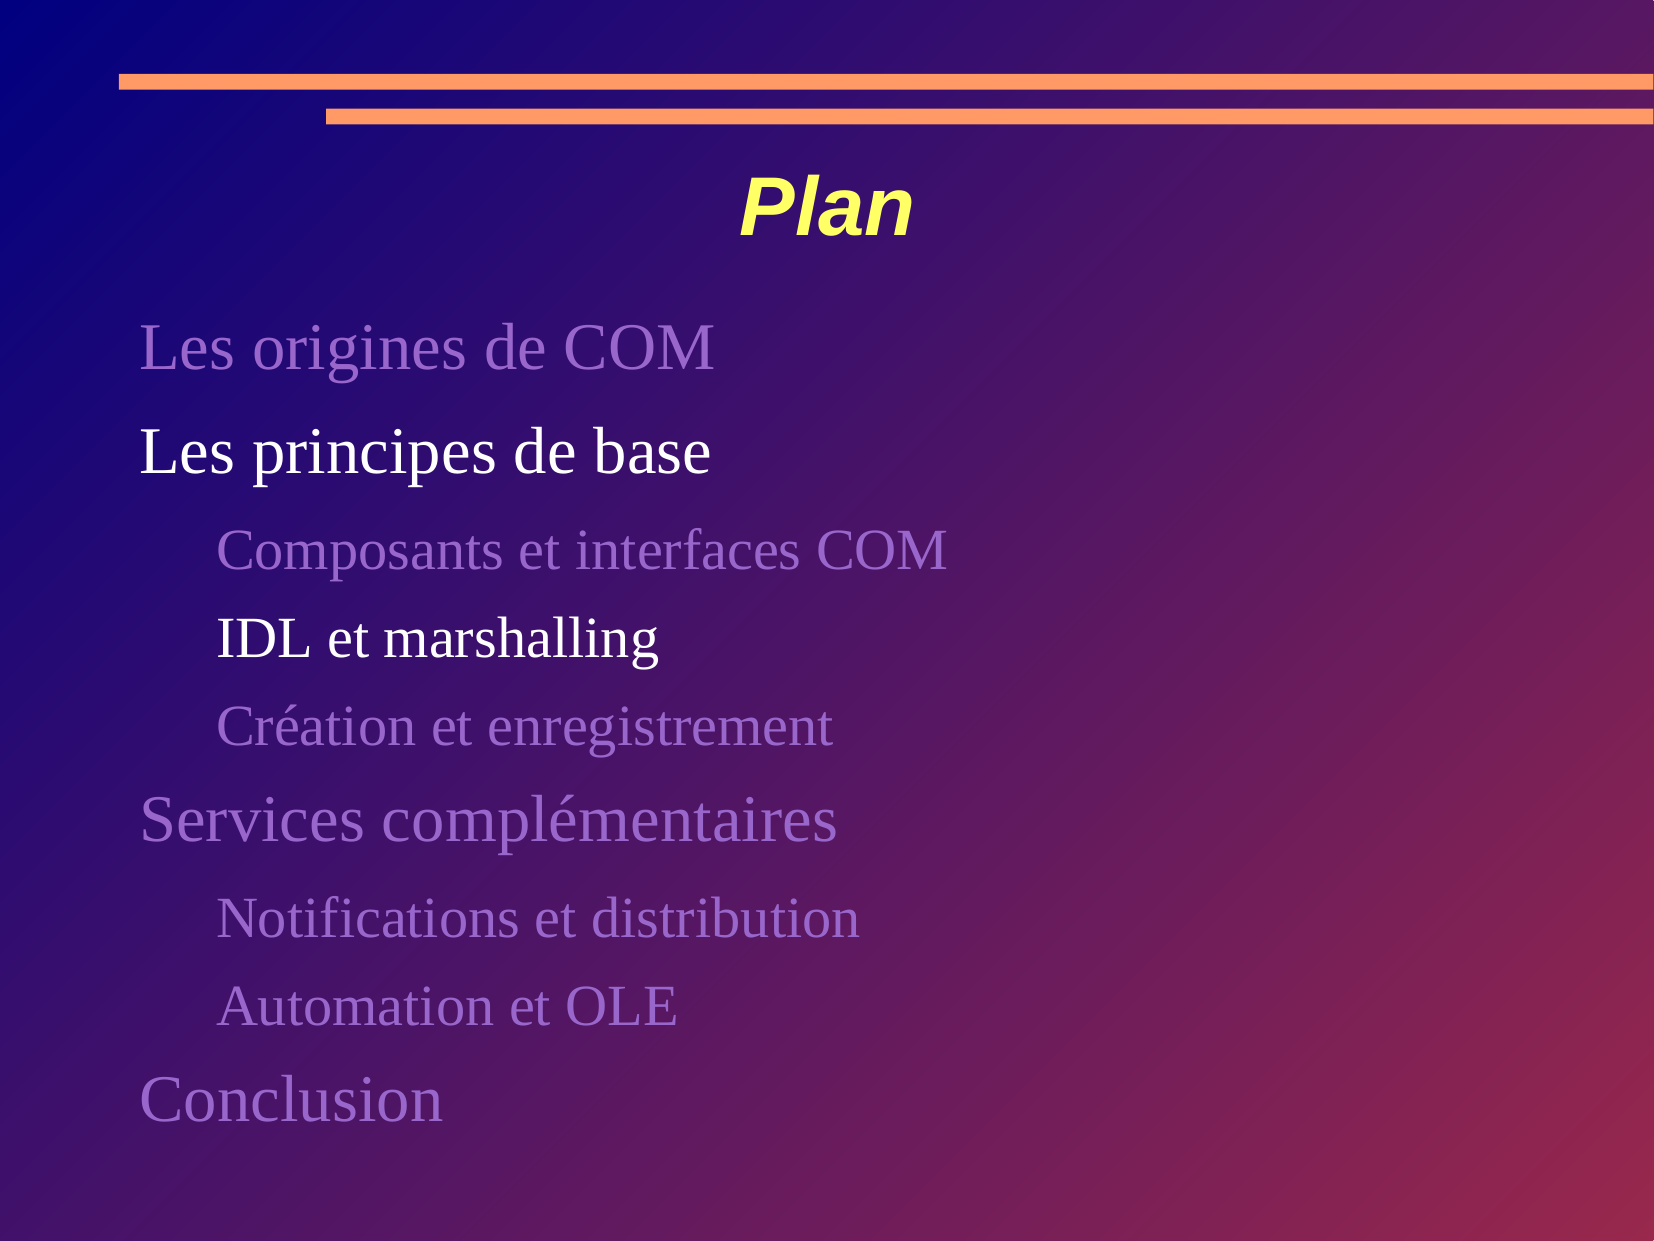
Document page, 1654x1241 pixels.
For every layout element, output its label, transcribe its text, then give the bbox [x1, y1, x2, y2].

title Plan [121, 102, 1534, 310]
list Les origines de COM Les principes de base Composants et interfaces COM IDL et marshalling Création et enregistrement Services complémentaires Notifications et distribution Automation et OLE Conclusion [121, 310, 1534, 1136]
